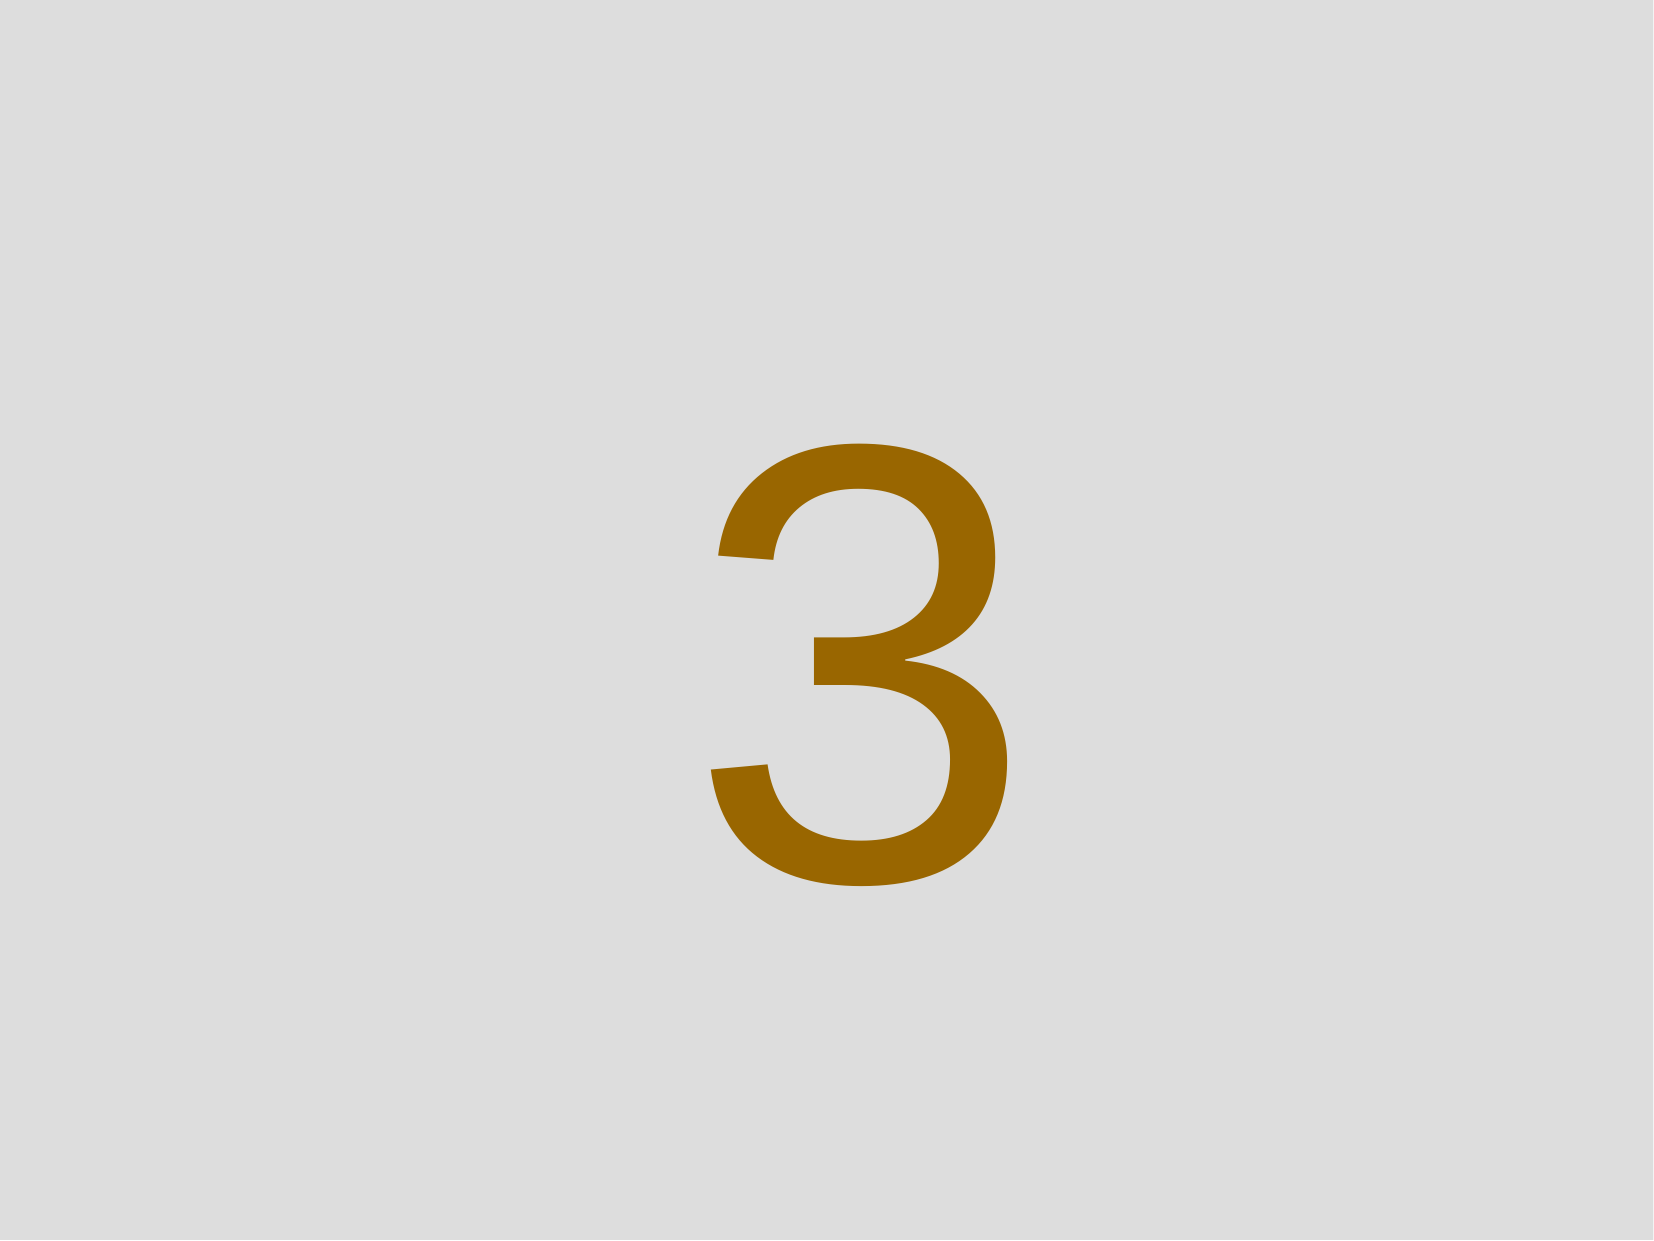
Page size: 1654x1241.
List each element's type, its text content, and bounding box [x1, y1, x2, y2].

text_box 3 [673, 307, 1087, 1021]
